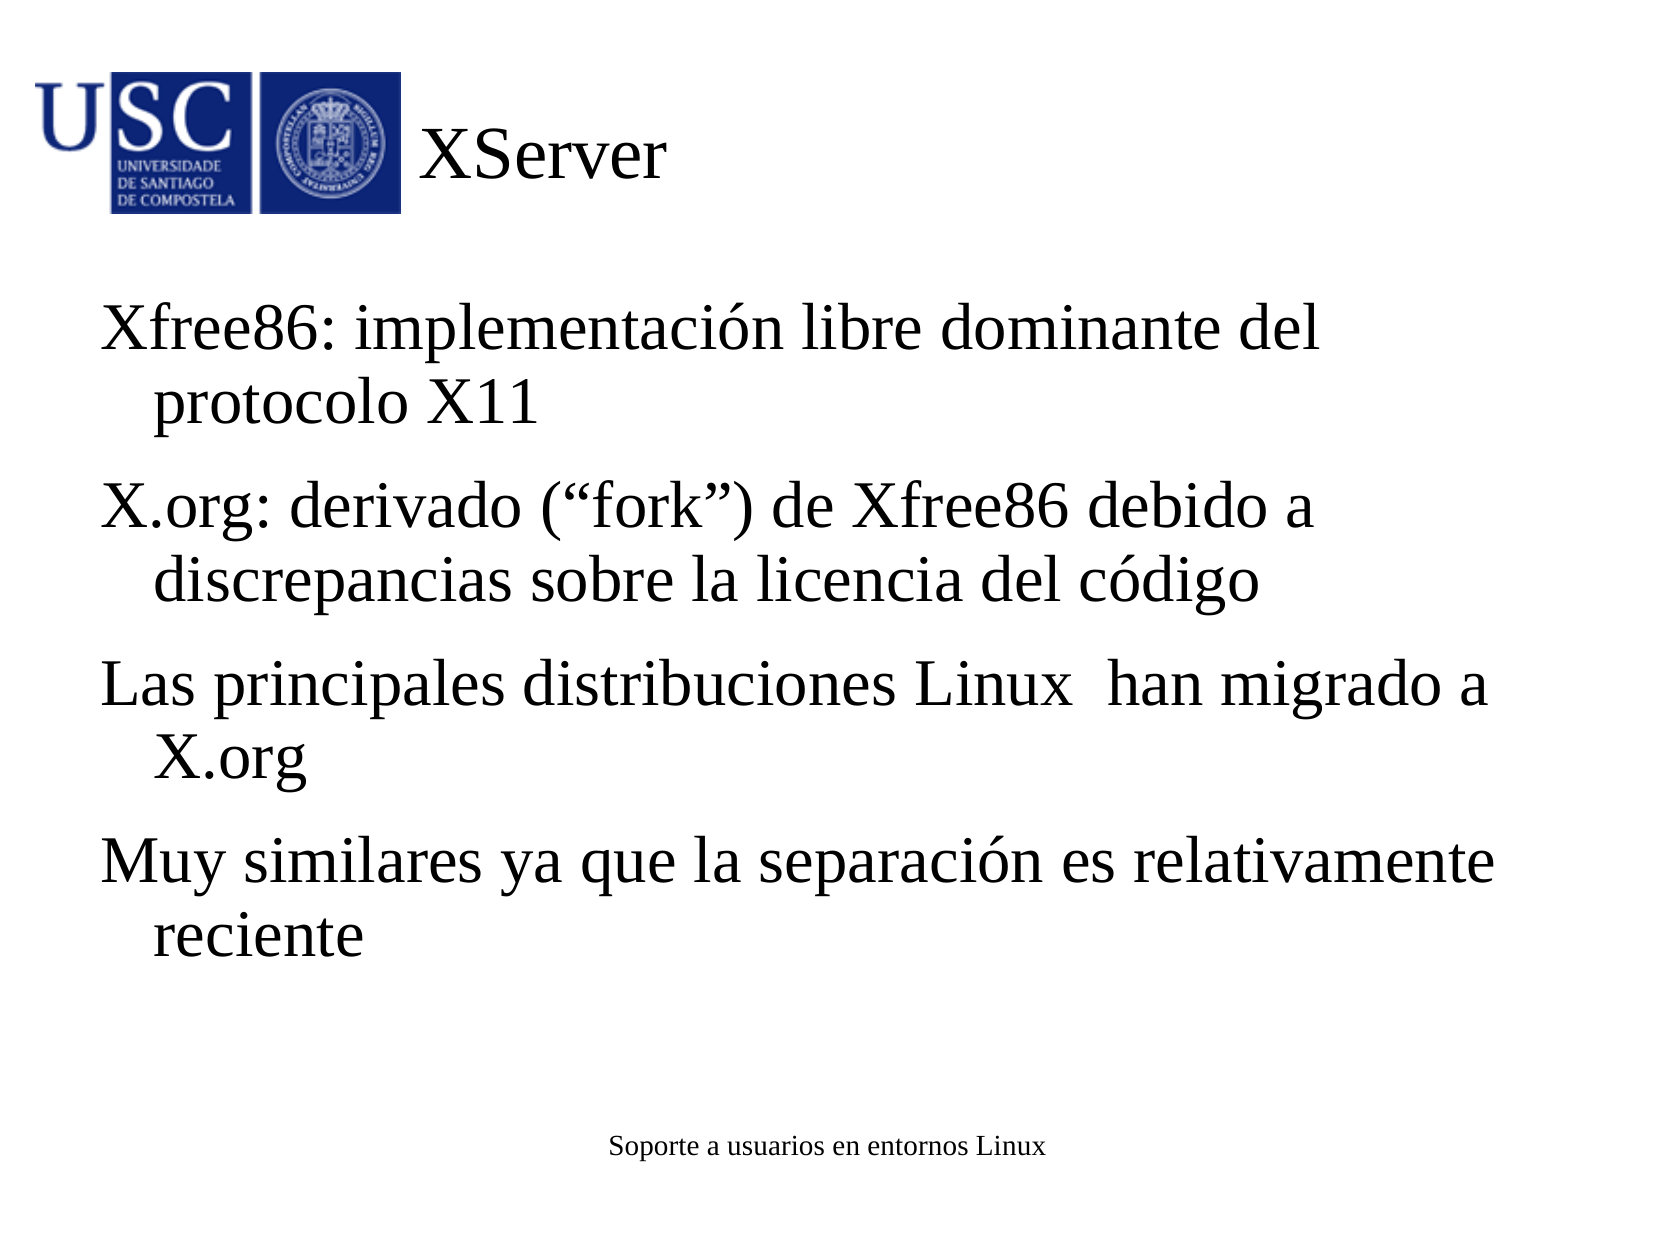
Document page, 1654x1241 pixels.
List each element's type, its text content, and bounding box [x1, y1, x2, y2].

list Xfree86: implementación libre dominante del protocolo X11 X.org: derivado (“fork”) de Xfree86 debido a discrepancias sobre la licencia del código Las principales distribuciones Linux han migrado a X.org Muy similares ya que la separación es relativamente reciente [82, 290, 1571, 1109]
picture [35, 72, 401, 214]
title XServer [418, 49, 1571, 257]
